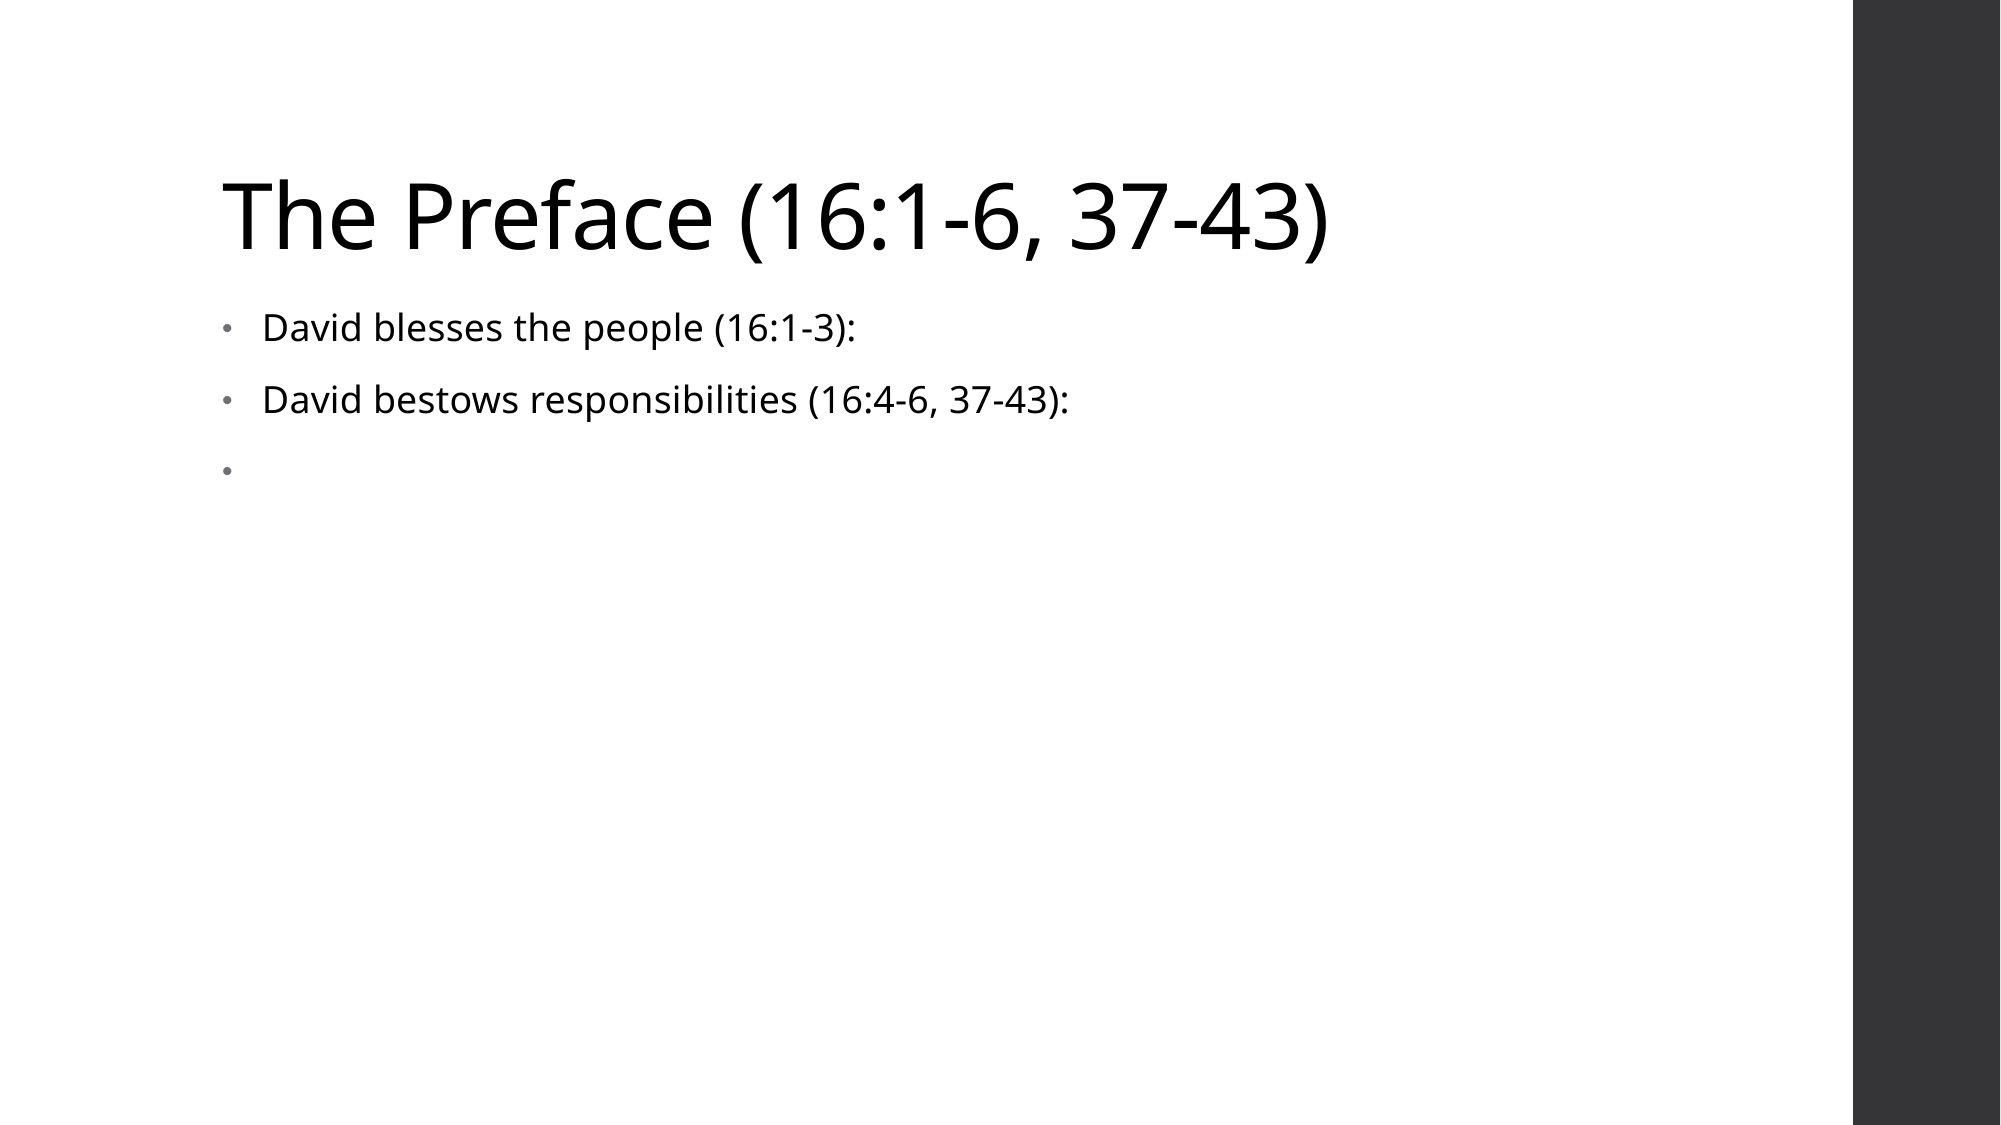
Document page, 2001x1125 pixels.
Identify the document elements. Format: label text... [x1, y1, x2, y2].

title The Preface (16:1-6, 37-43) [206, 60, 1797, 278]
list David blesses the people (16:1-3): David bestows responsibilities (16:4-6, 37-43): [206, 299, 1617, 1014]
